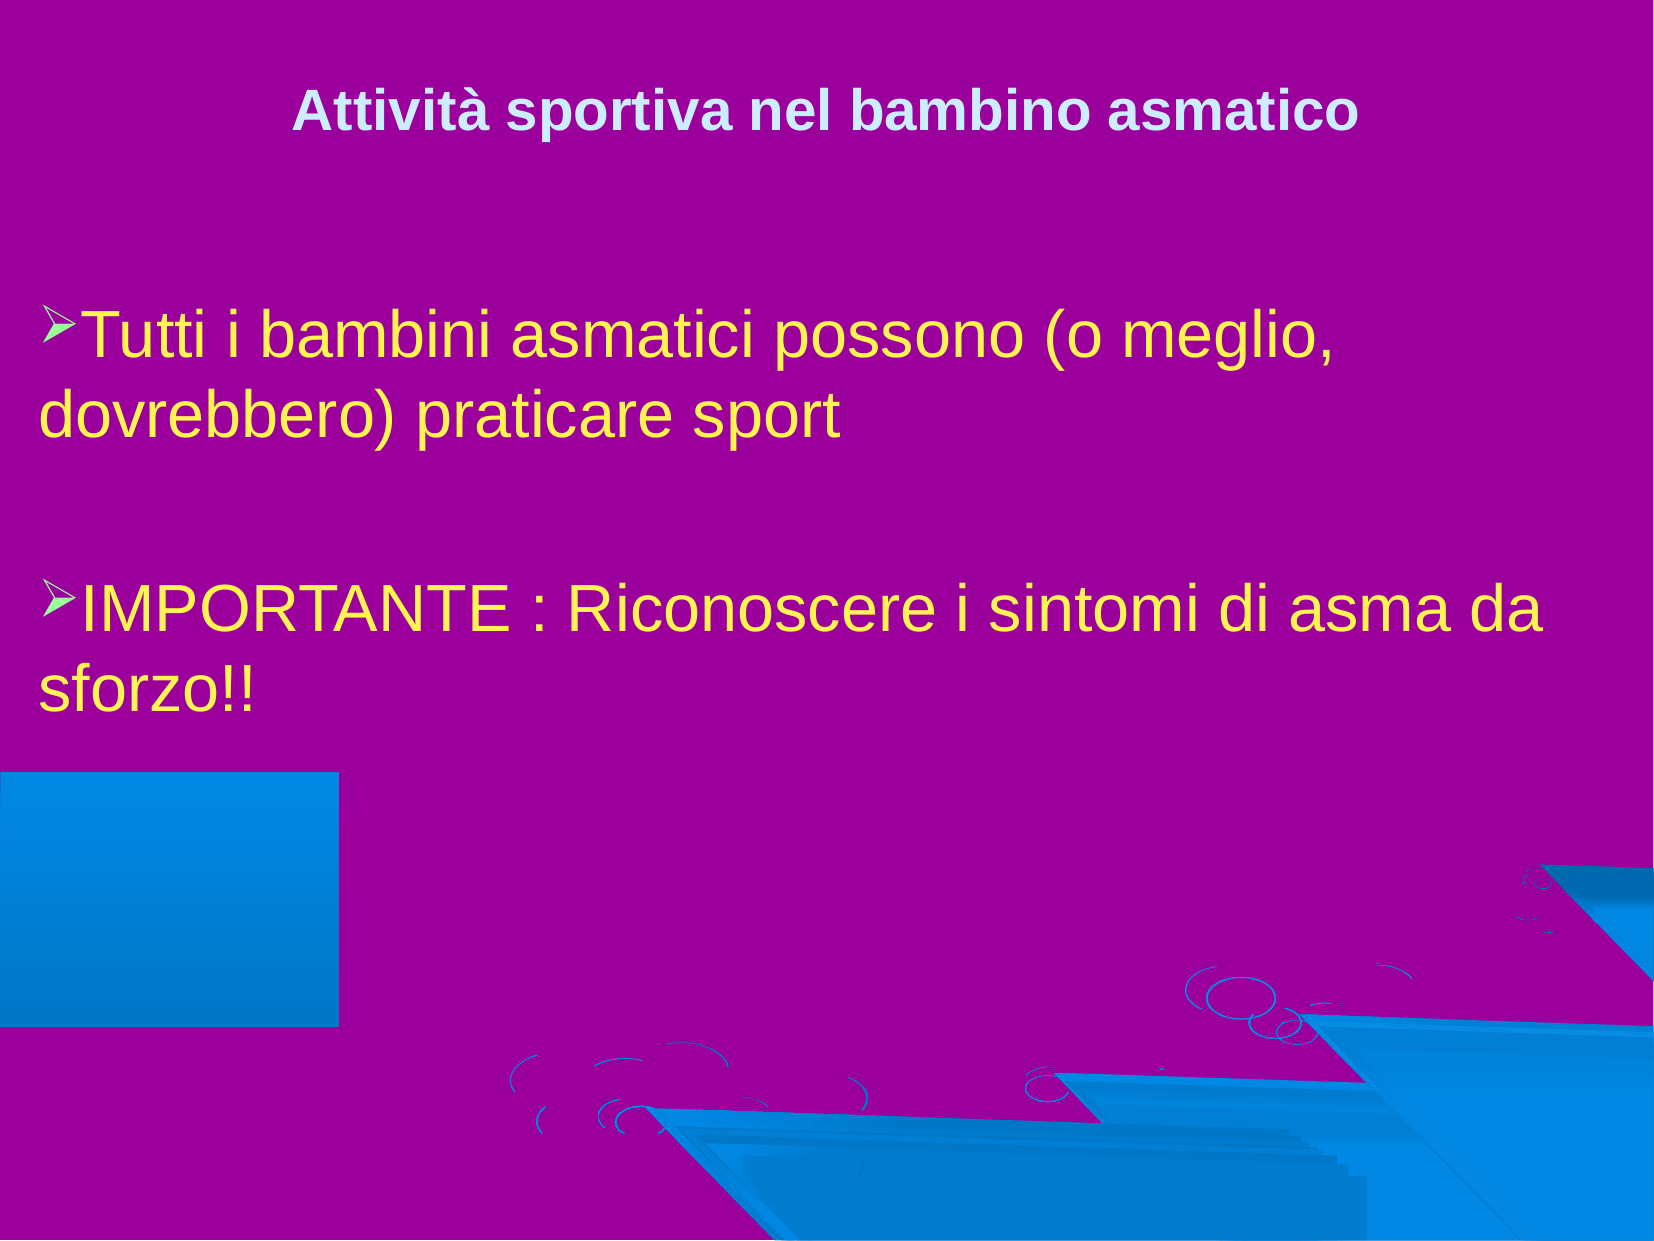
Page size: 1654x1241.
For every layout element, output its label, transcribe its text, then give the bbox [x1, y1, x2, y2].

title Attività sportiva nel bambino asmatico [82, 0, 1571, 219]
list Tutti i bambini asmatici possono (o meglio, dovrebbero) praticare sport IMPORTANTE : Riconoscere i sintomi di asma da sforzo!! [23, 283, 1654, 1241]
